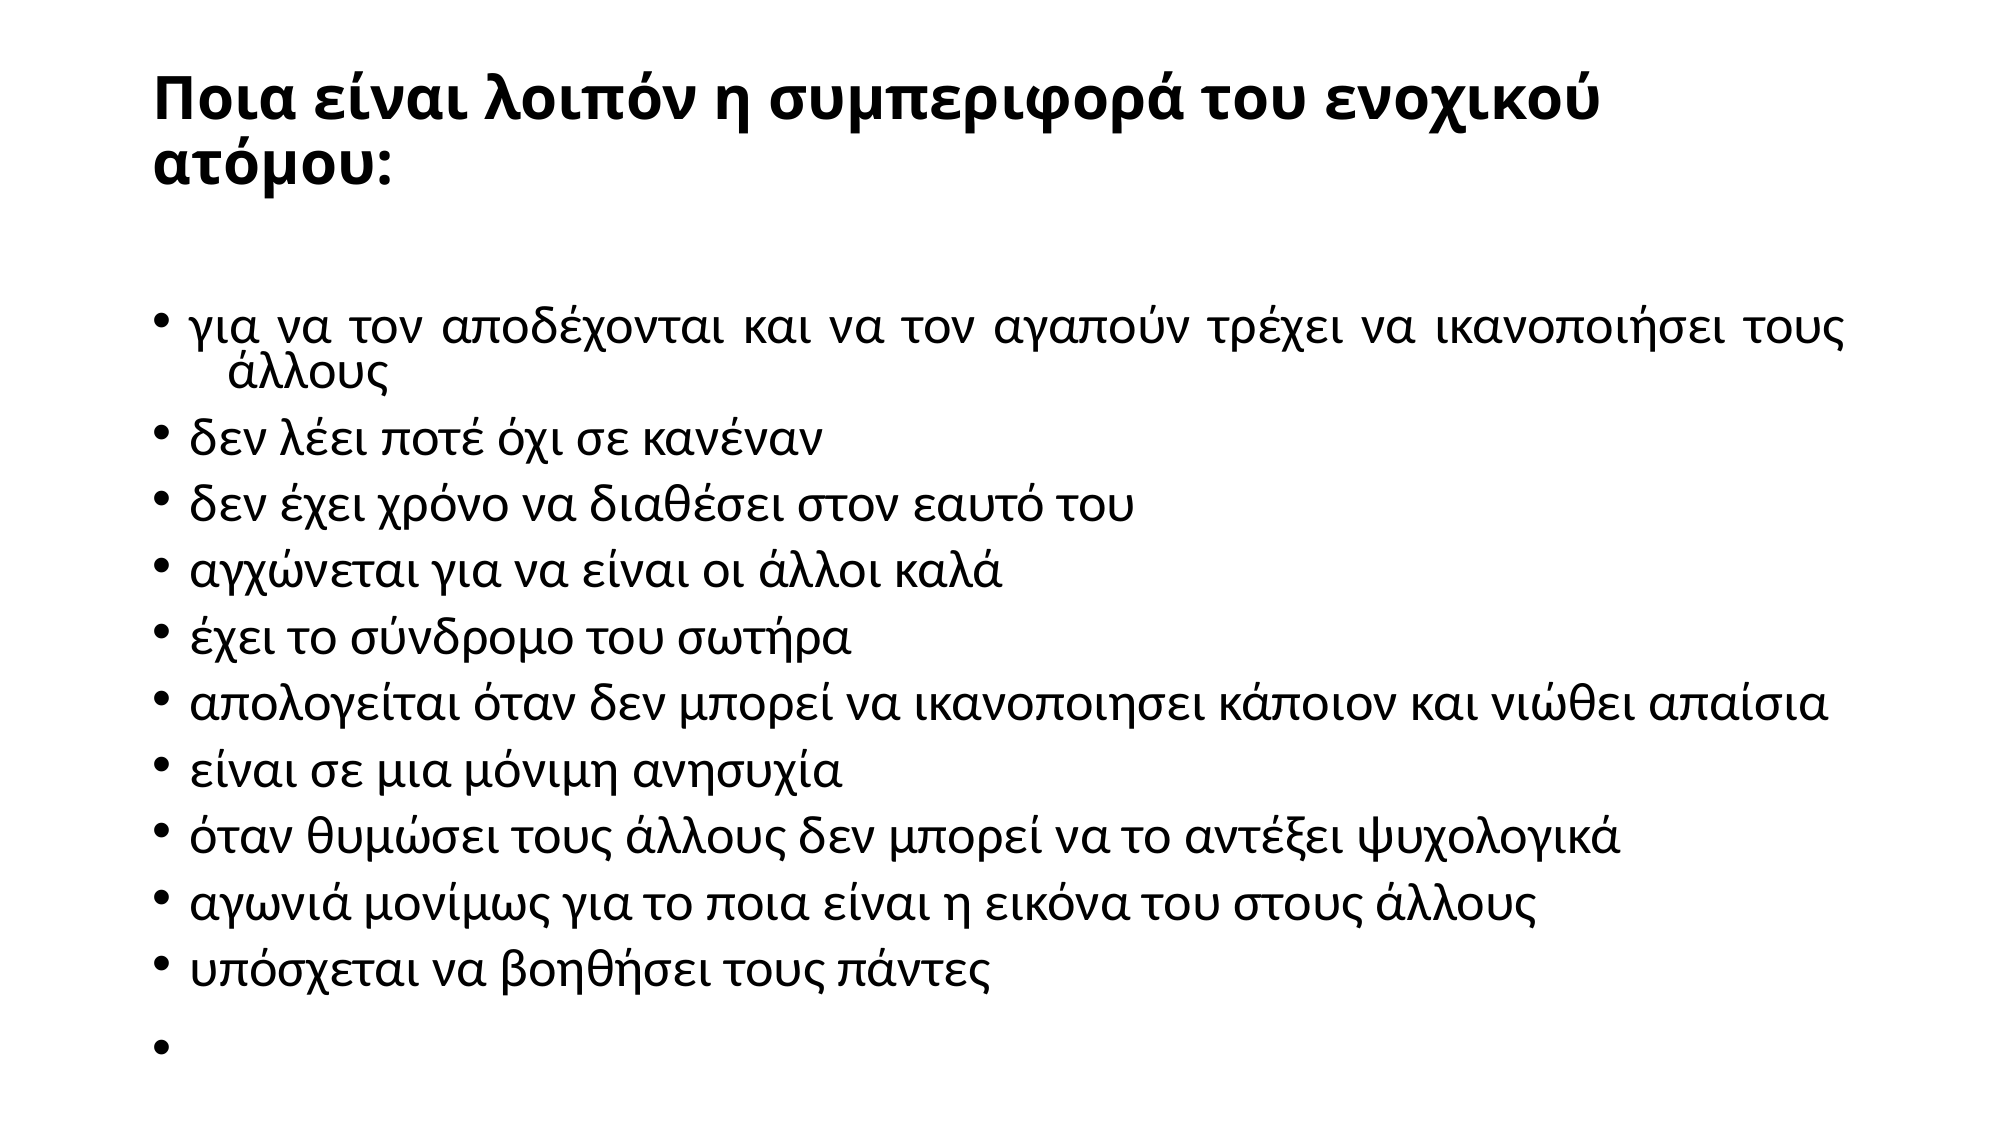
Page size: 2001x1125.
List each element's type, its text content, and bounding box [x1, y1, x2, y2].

list για να τον αποδέχονται και να τον αγαπούν τρέχει να ικανοποιήσει τους άλλους δεν λέει ποτέ όχι σε κανέναν δεν έχει χρόνο να διαθέσει στον εαυτό του αγχώνεται για να είναι οι άλλοι καλά έχει το σύνδρομο του σωτήρα απολογείται όταν δεν μπορεί να ικανοποιησει κάποιον και νιώθει απαίσια είναι σε μια μόνιμη ανησυχία όταν θυμώσει τους άλλους δεν μπορεί να το αντέξει ψυχολογικά αγωνιά μονίμως για το ποια είναι η εικόνα του στους άλλους υπόσχεται να βοηθήσει τους πάντες [137, 299, 1863, 1014]
title Ποια είναι λοιπόν η συμπεριφορά του ενοχικού ατόμου: [137, 59, 1863, 278]
